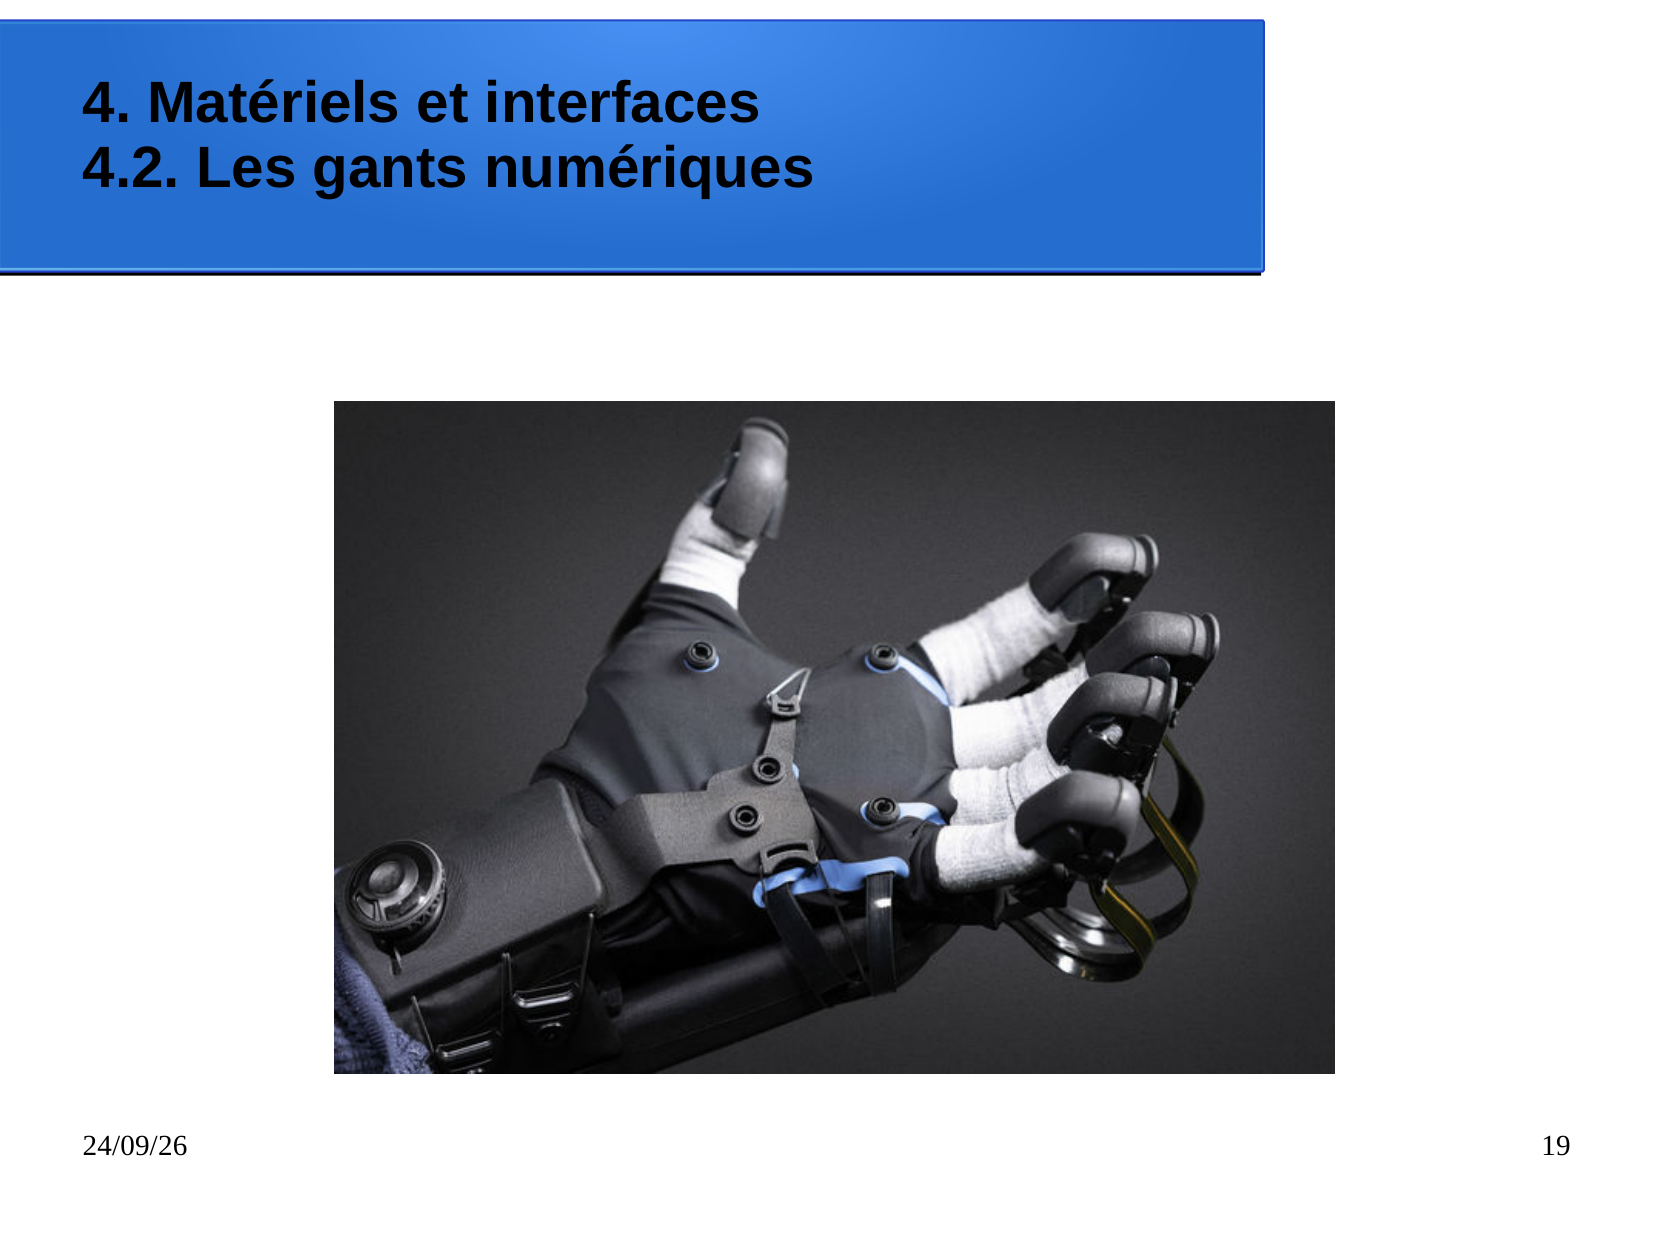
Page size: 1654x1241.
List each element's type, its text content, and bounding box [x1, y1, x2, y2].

picture [334, 401, 1335, 1074]
title 4. Matériels et interfaces 4.2. Les gants numériques [82, 69, 1264, 238]
